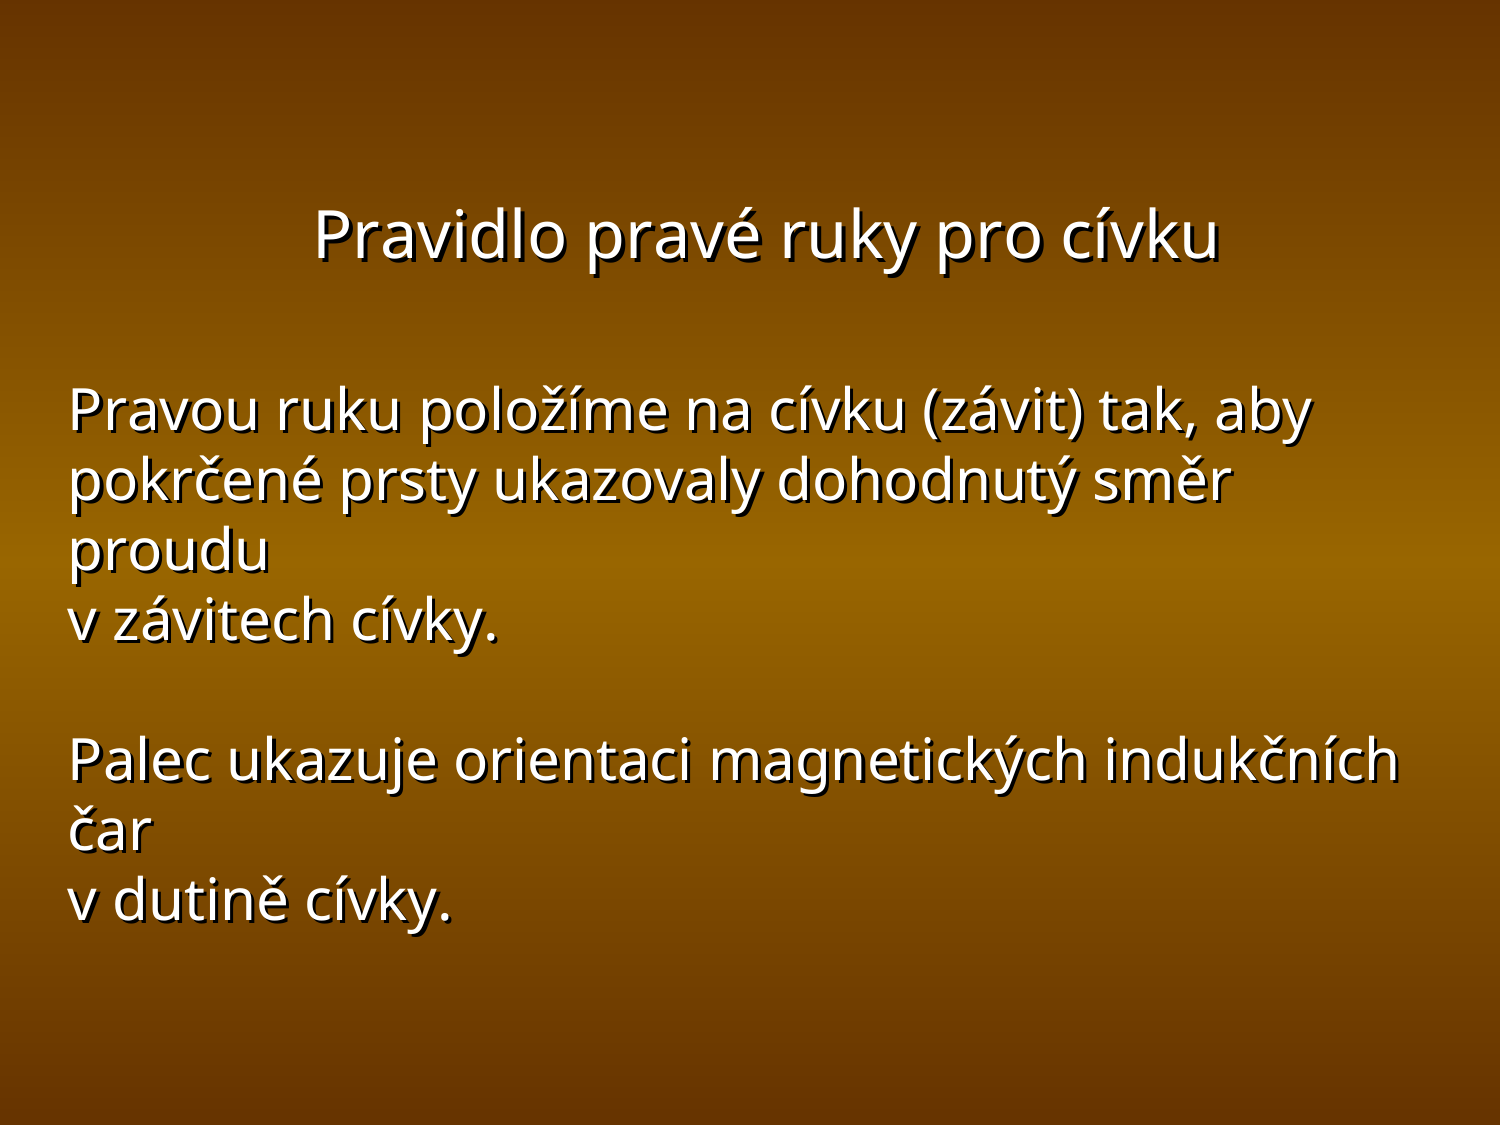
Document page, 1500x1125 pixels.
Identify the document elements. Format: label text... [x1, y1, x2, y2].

text_box Pravou ruku položíme na cívku (závit) tak, aby pokrčené prsty ukazovaly dohodnutý směr proudu v závitech cívky. Palec ukazuje orientaci magnetických indukčních čar v dutině cívky. [53, 364, 1450, 941]
text_box Pravidlo pravé ruky pro cívku [297, 184, 1238, 280]
